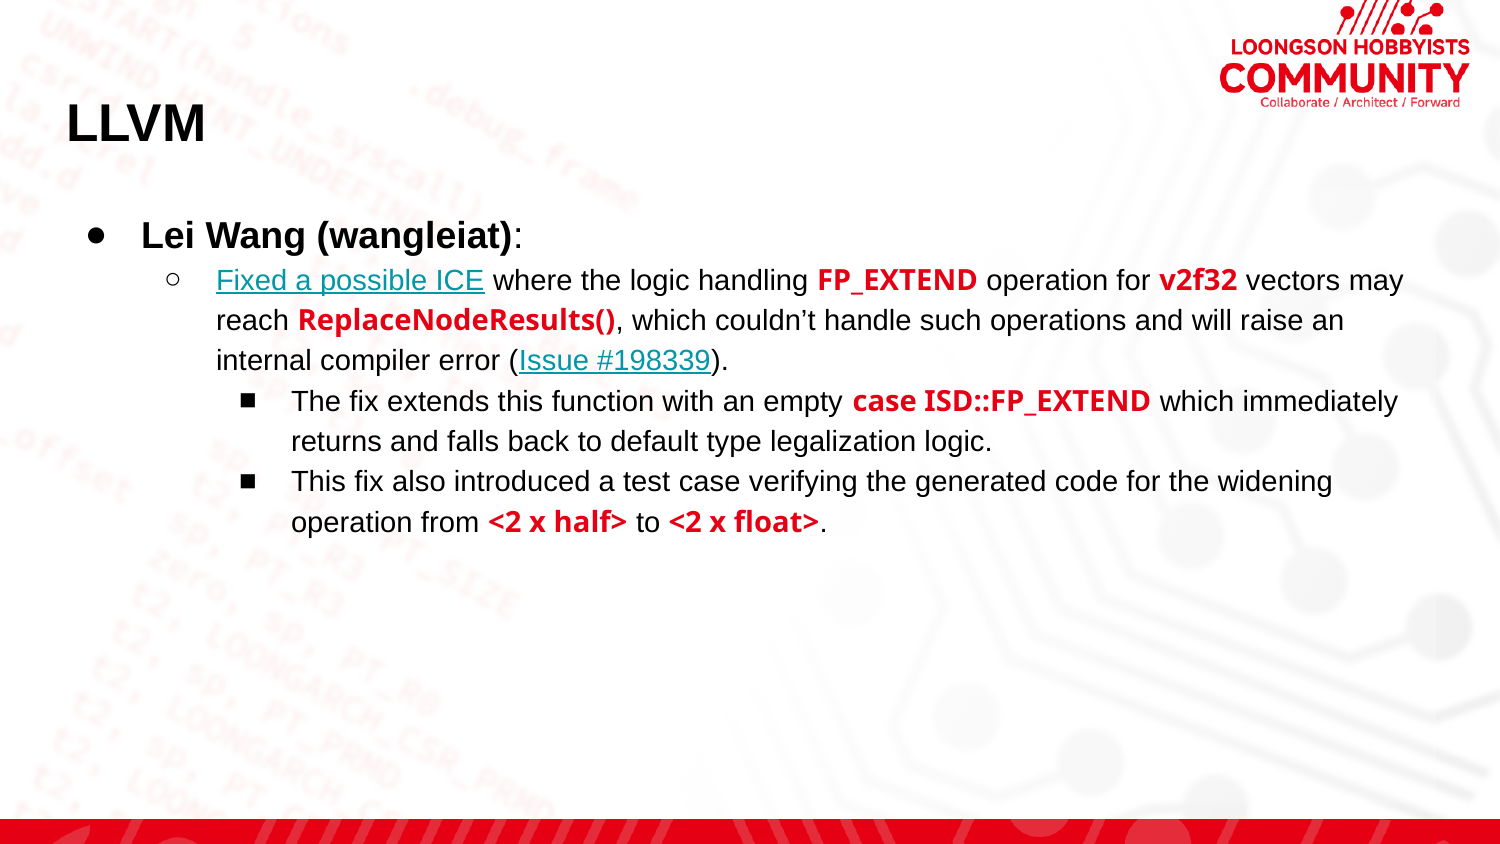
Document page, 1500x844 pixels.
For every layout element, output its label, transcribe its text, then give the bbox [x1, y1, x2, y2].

picture [0, 0, 1500, 844]
title LLVM [51, 72, 1449, 167]
list Lei Wang (wangleiat): Fixed a possible ICE where the logic handling FP_EXTEND operation for v2f32 vectors may reach ReplaceNodeResults(), which couldn’t handle such operations and will raise an internal compiler error (Issue #198339). The fix extends this function with an empty case ISD::FP_EXTEND which immediately returns and falls back to default type legalization logic. This fix also introduced a test case verifying the generated code for the widening operation from <2 x half> to <2 x float>. [51, 189, 1437, 804]
